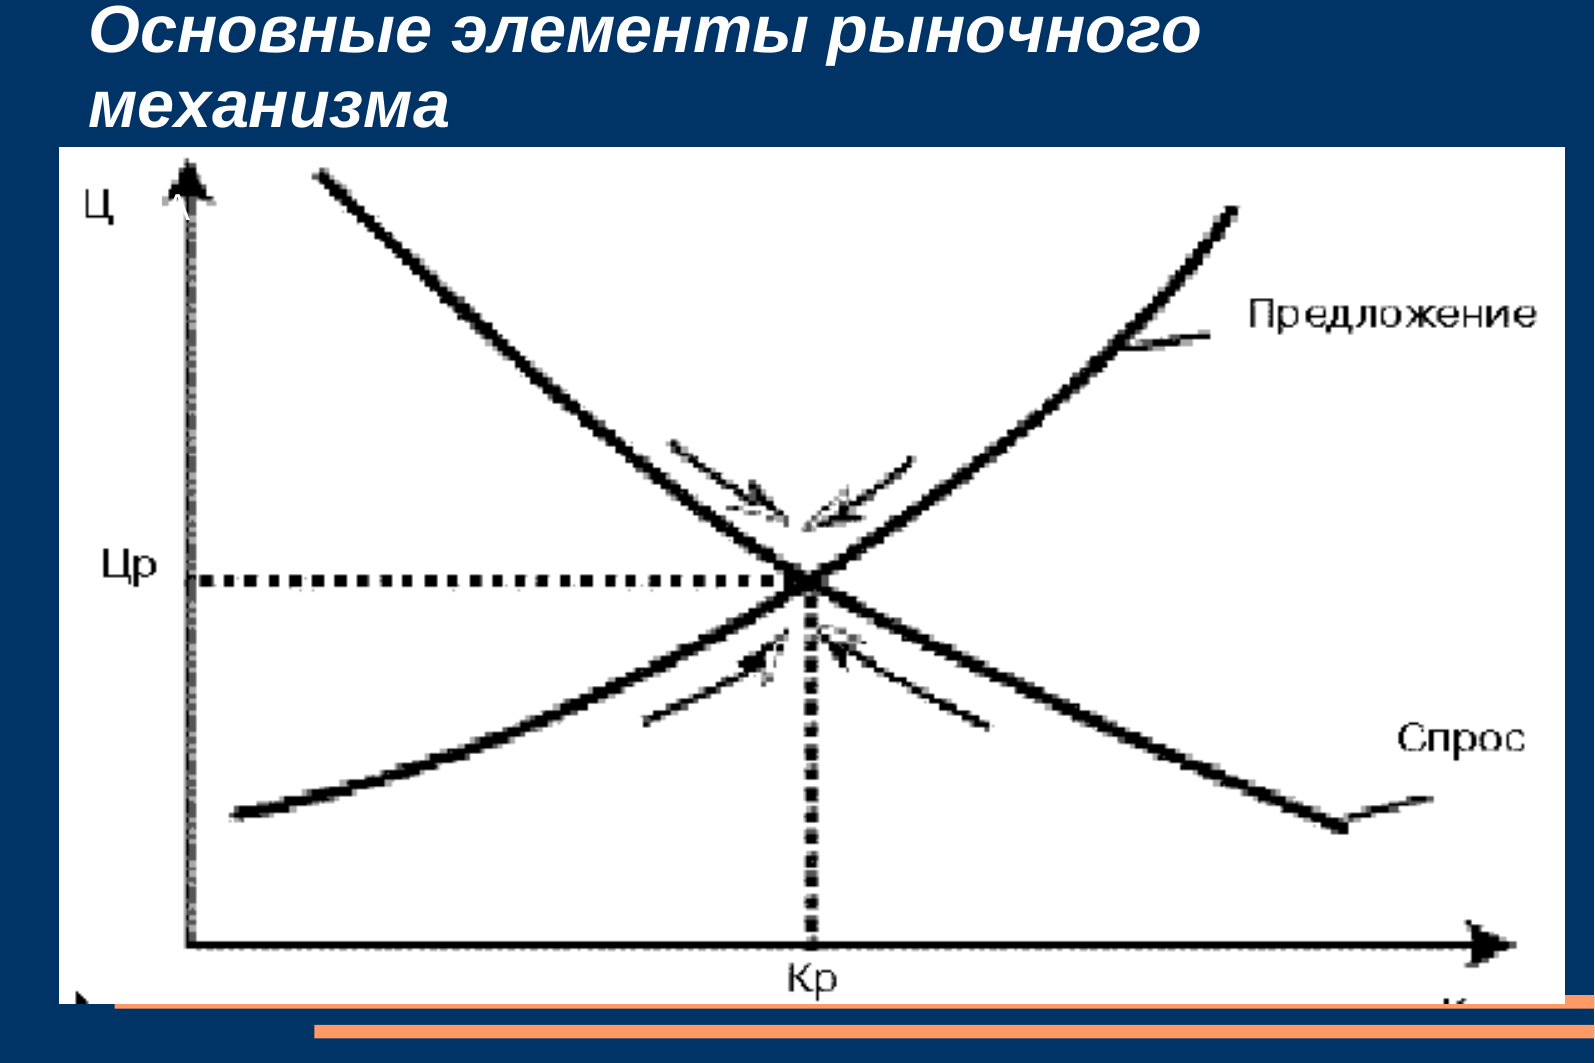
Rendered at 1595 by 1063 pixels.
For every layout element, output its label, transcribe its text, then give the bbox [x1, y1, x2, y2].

picture [59, 147, 1565, 1004]
text_box ЕНА [98, 179, 473, 237]
text_box Количество блага [1131, 947, 1506, 1004]
title Основные элементы рыночного механизма [88, 0, 1479, 142]
